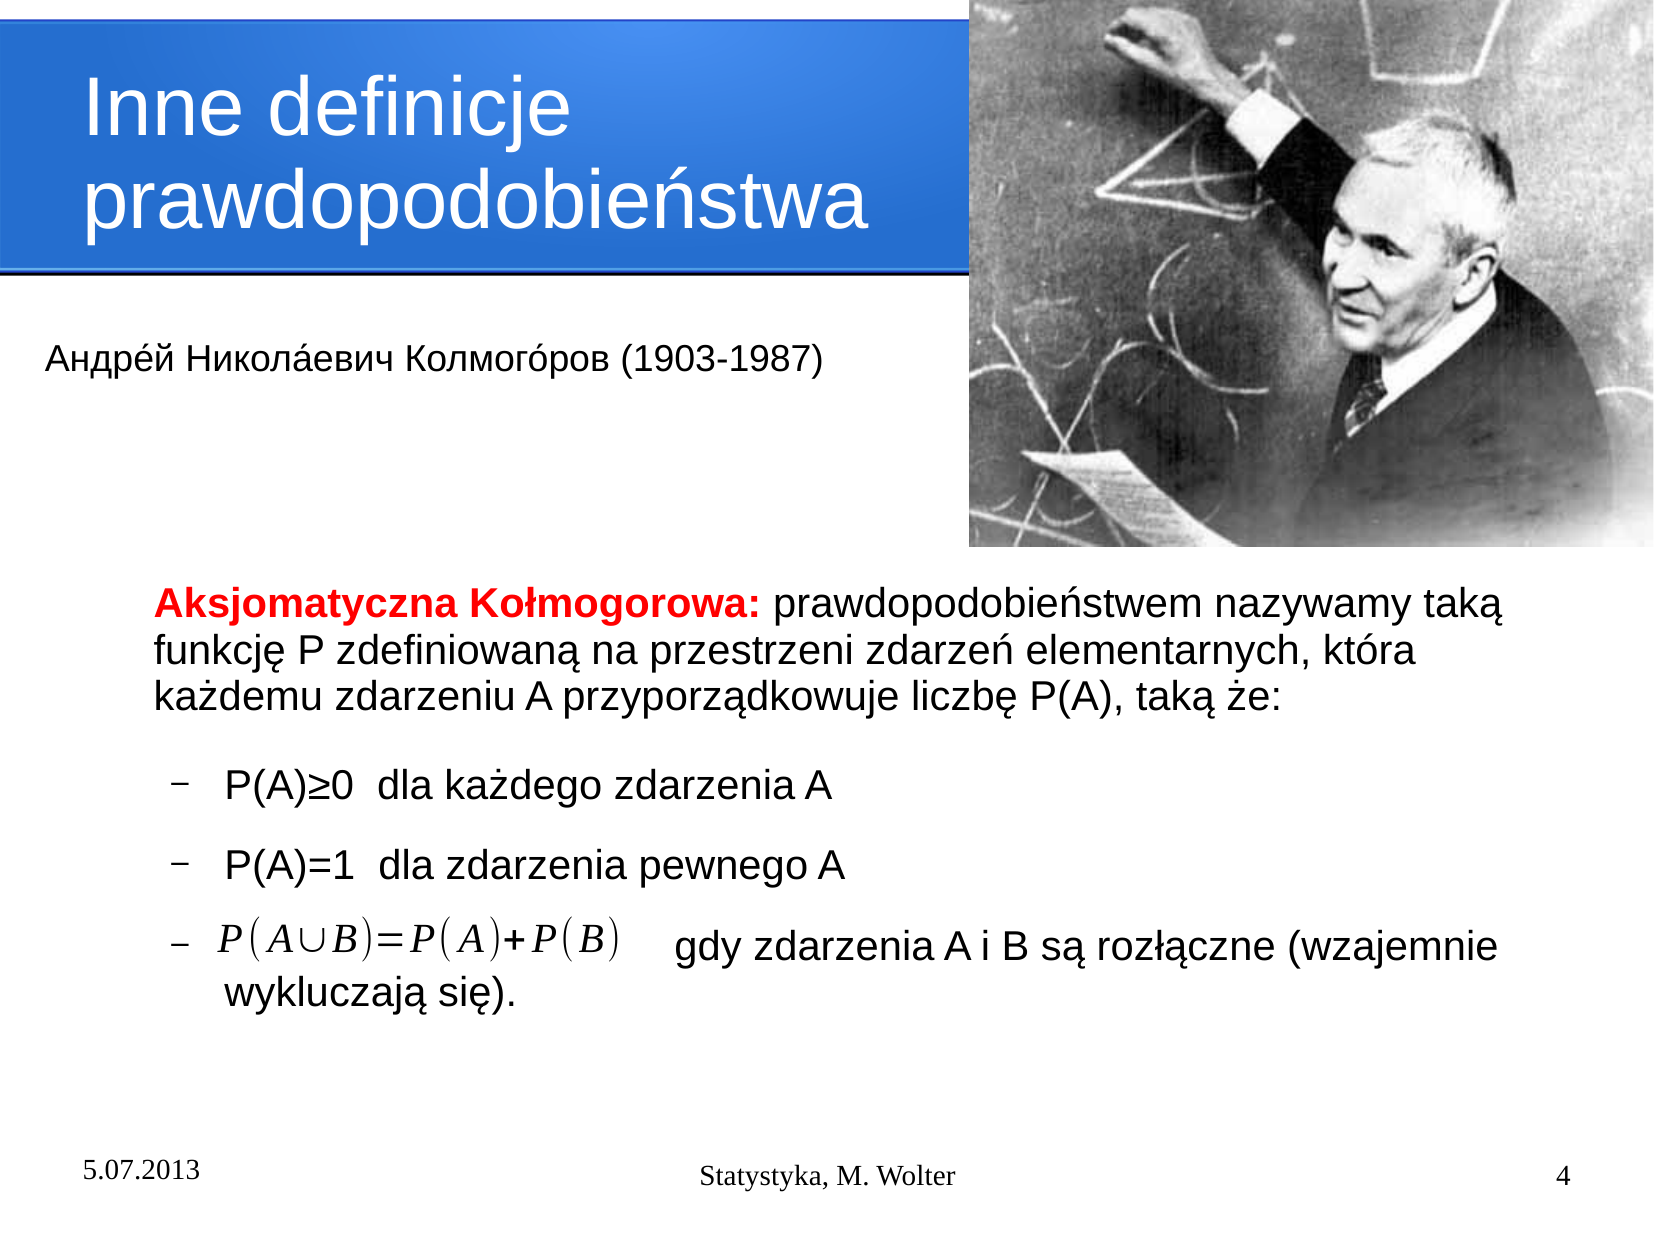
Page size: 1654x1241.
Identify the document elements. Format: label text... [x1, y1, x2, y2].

picture [969, 0, 1654, 547]
title Inne definicje prawdopodobieństwa [82, 49, 969, 257]
chart [210, 915, 627, 965]
text_box Андре́й Никола́евич Колмого́ров (1903-1987) [30, 330, 931, 387]
list Aksjomatyczna Kołmogorowa: prawdopodobieństwem nazywamy taką funkcję P zdefiniowaną na przestrzeni zdarzeń elementarnych, która każdemu zdarzeniu A przyporządkowuje liczbę P(A), taką że: P(A)≥0 dla każdego zdarzenia A P(A)=1 dla zdarzenia pewnego A gdy zdarzenia A i B są rozłączne (wzajemnie wykluczają się). [82, 580, 1591, 1076]
